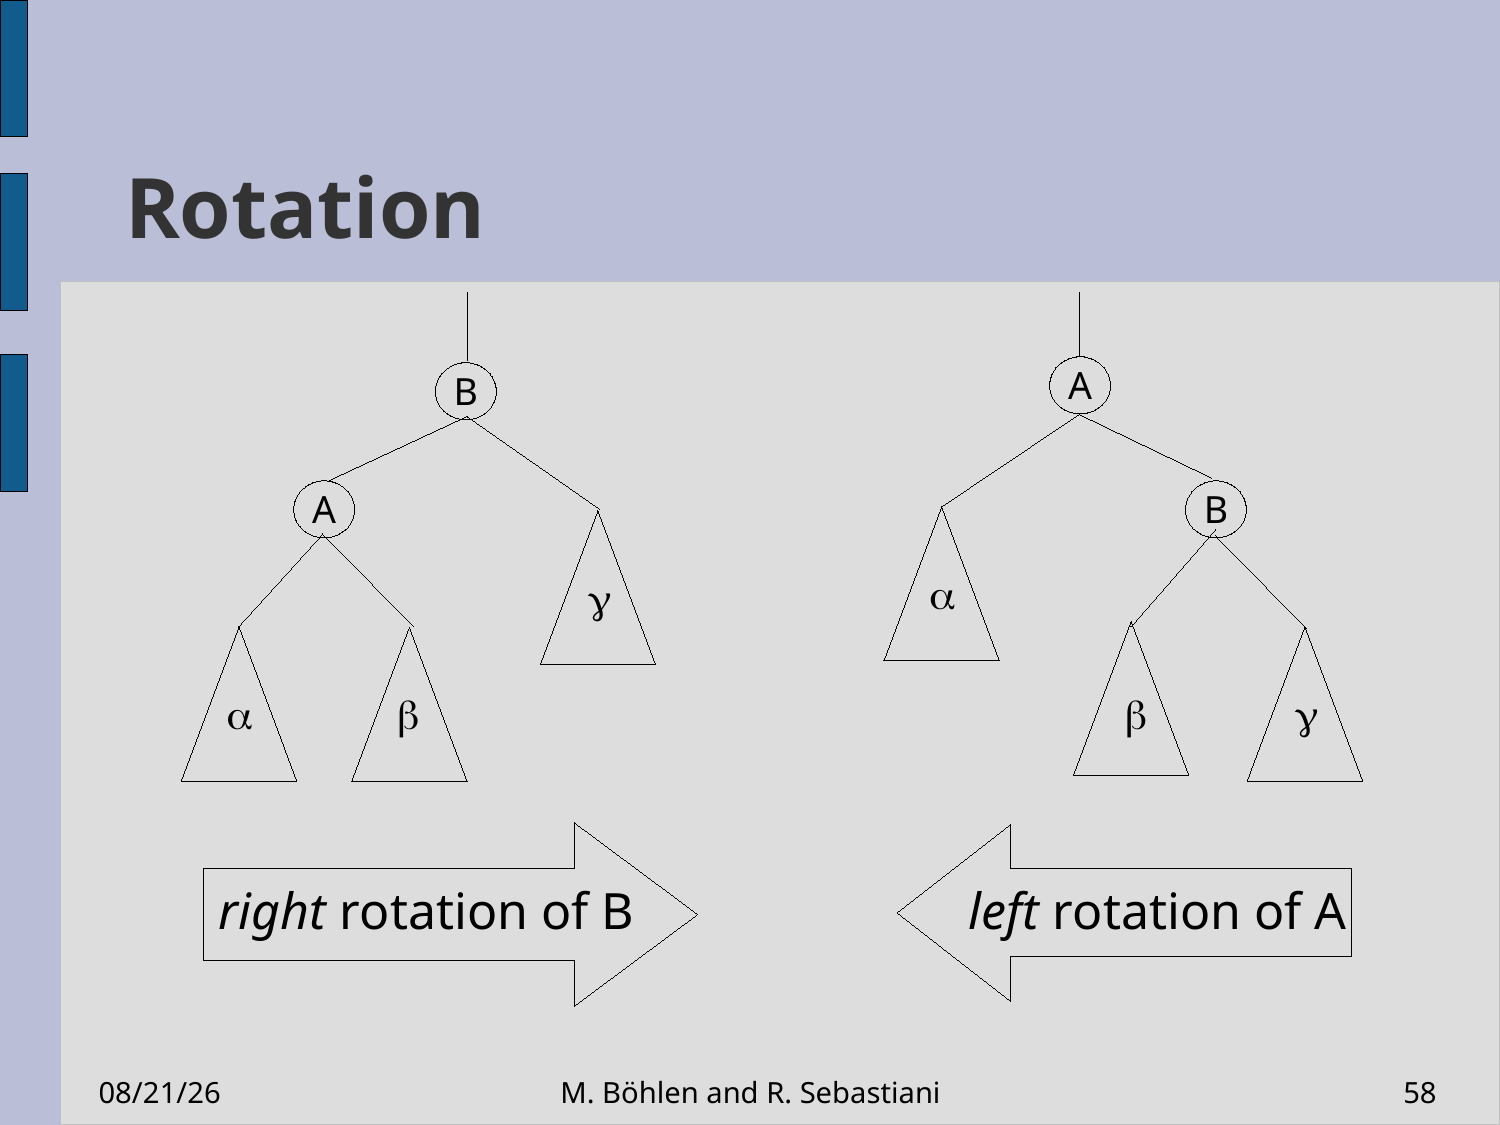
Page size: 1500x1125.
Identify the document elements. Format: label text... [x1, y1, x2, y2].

text_box [214, 627, 264, 692]
text_box  [211, 692, 268, 747]
title Rotation [110, 67, 1392, 271]
text_box B [435, 362, 497, 420]
text_box [351, 695, 468, 782]
text_box [1073, 621, 1189, 776]
text_box  [573, 576, 627, 631]
text_box [917, 507, 967, 572]
text_box B [1185, 480, 1247, 538]
text_box A [1049, 356, 1111, 414]
text_box A [293, 480, 355, 538]
text_box [385, 627, 434, 692]
text_box [883, 580, 1000, 661]
text_box [1280, 626, 1330, 692]
text_box [540, 577, 656, 665]
text_box [573, 510, 623, 576]
text_box  [914, 572, 971, 627]
text_box  [1109, 692, 1163, 747]
text_box [181, 701, 297, 782]
text_box  [382, 692, 435, 747]
text_box  [1280, 692, 1334, 747]
text_box [1247, 693, 1363, 782]
text_box left rotation of A [897, 824, 1352, 1002]
text_box right rotation of B [203, 822, 698, 1007]
